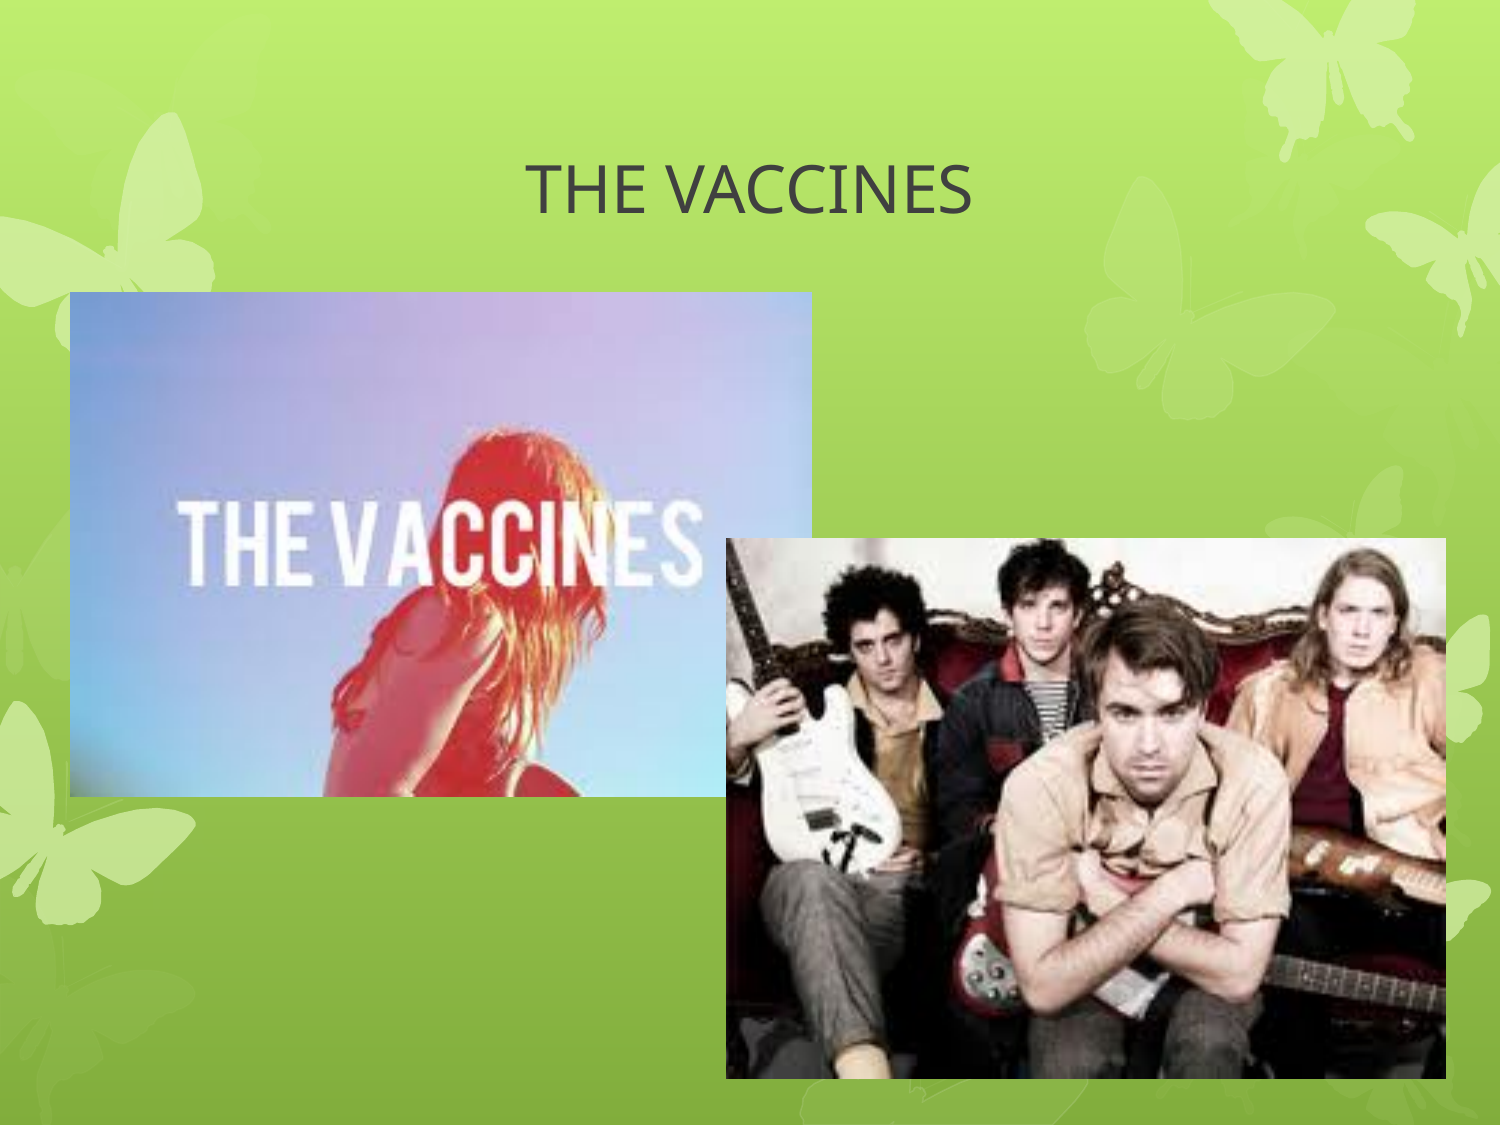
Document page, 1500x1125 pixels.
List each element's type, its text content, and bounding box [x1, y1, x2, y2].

picture [70, 292, 1446, 1079]
title THE VACCINES [165, 110, 1335, 263]
